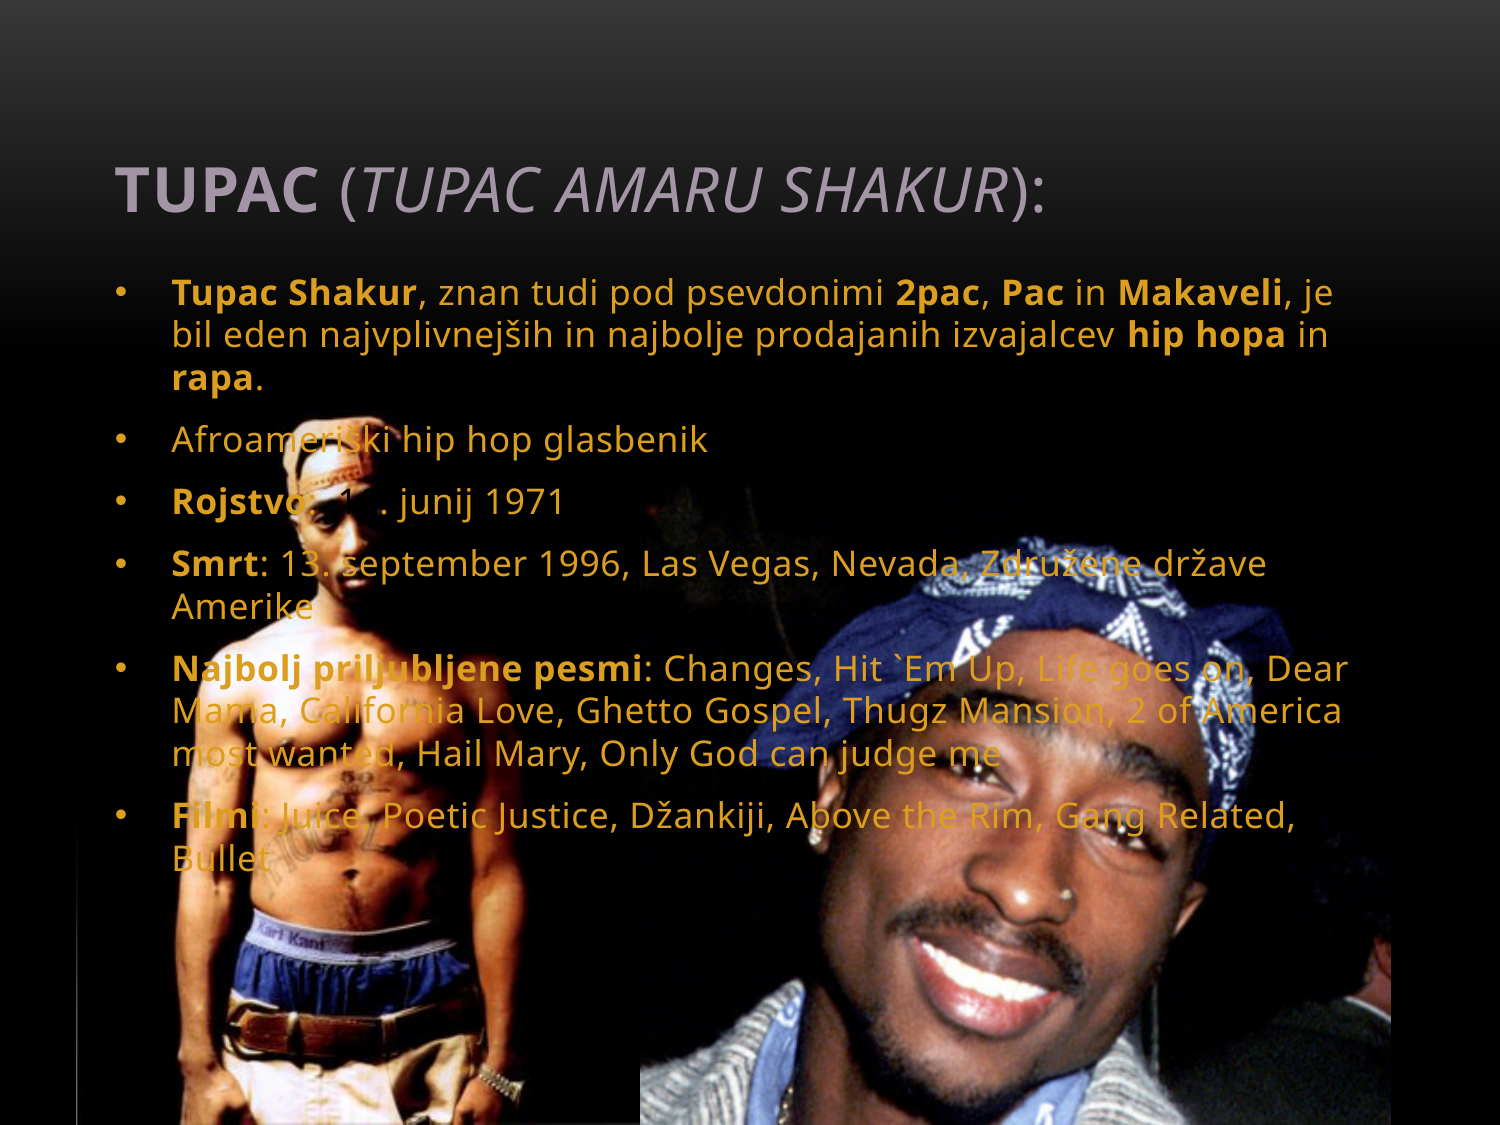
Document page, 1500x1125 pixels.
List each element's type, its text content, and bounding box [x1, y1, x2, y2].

picture [0, 0, 1500, 1125]
list Tupac Shakur, znan tudi pod psevdonimi 2pac, Pac in Makaveli, je bil eden najvplivnejših in najbolje prodajanih izvajalcev hip hopa in rapa. Afroameriški hip hop glasbenik Rojstvo: 16. junij 1971 Smrt: 13. september 1996, Las Vegas, Nevada, Združene države Amerike Najbolj priljubljene pesmi: Changes, Hit `Em Up, Life goes on, Dear Mama, California Love, Ghetto Gospel, Thugz Mansion, 2 of America most wanted, Hail Mary, Only God can judge me Filmi: Juice, Poetic Justice, Džankiji, Above the Rim, Gang Related, Bullet [99, 262, 1400, 847]
title TUPAC (TUPAC AMARU SHAKUR): [99, 45, 1400, 233]
